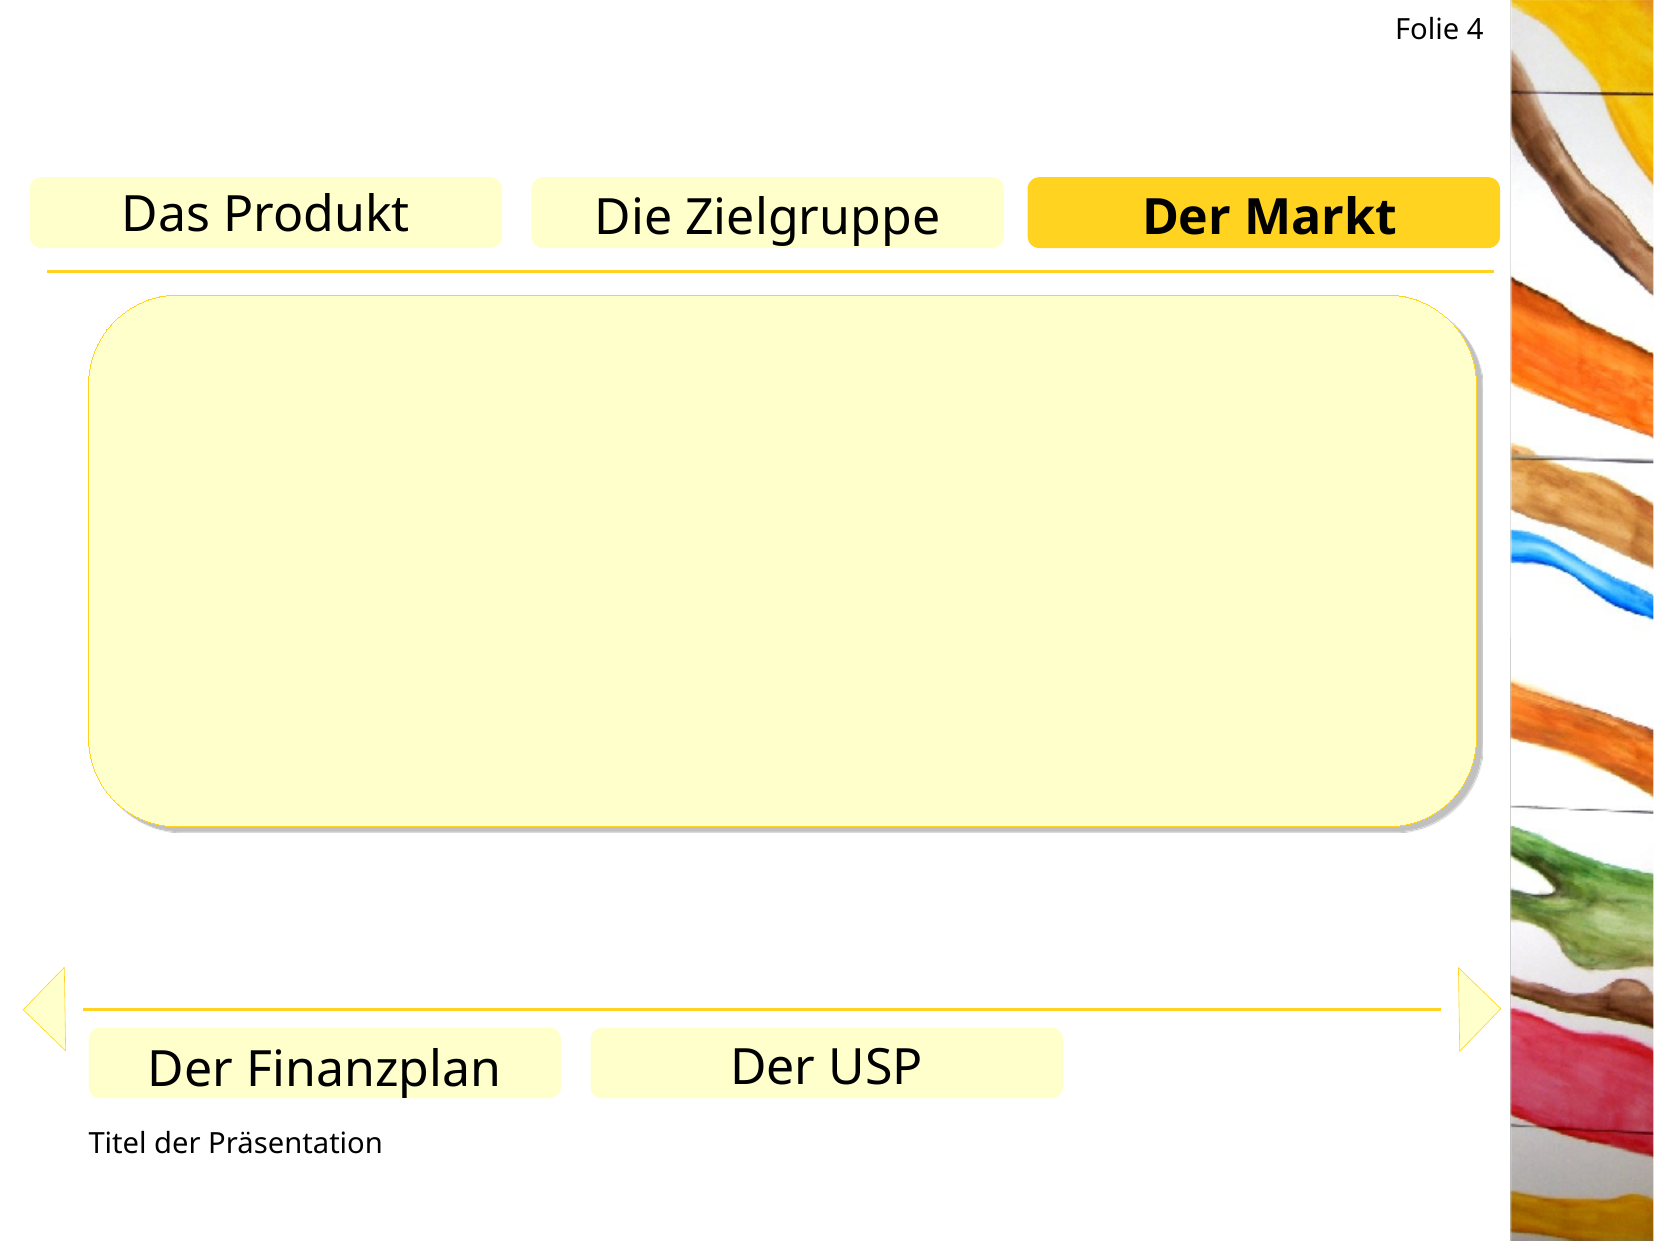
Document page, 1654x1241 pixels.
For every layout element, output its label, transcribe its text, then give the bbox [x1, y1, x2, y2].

picture [1180, 0, 1654, 1241]
text_box Der USP [590, 1027, 1063, 1103]
text_box Die Zielgruppe [531, 177, 1004, 253]
text_box Der Markt [1033, 177, 1506, 253]
text_box Das Produkt [29, 174, 502, 251]
text_box Der Finanzplan [88, 1029, 562, 1105]
